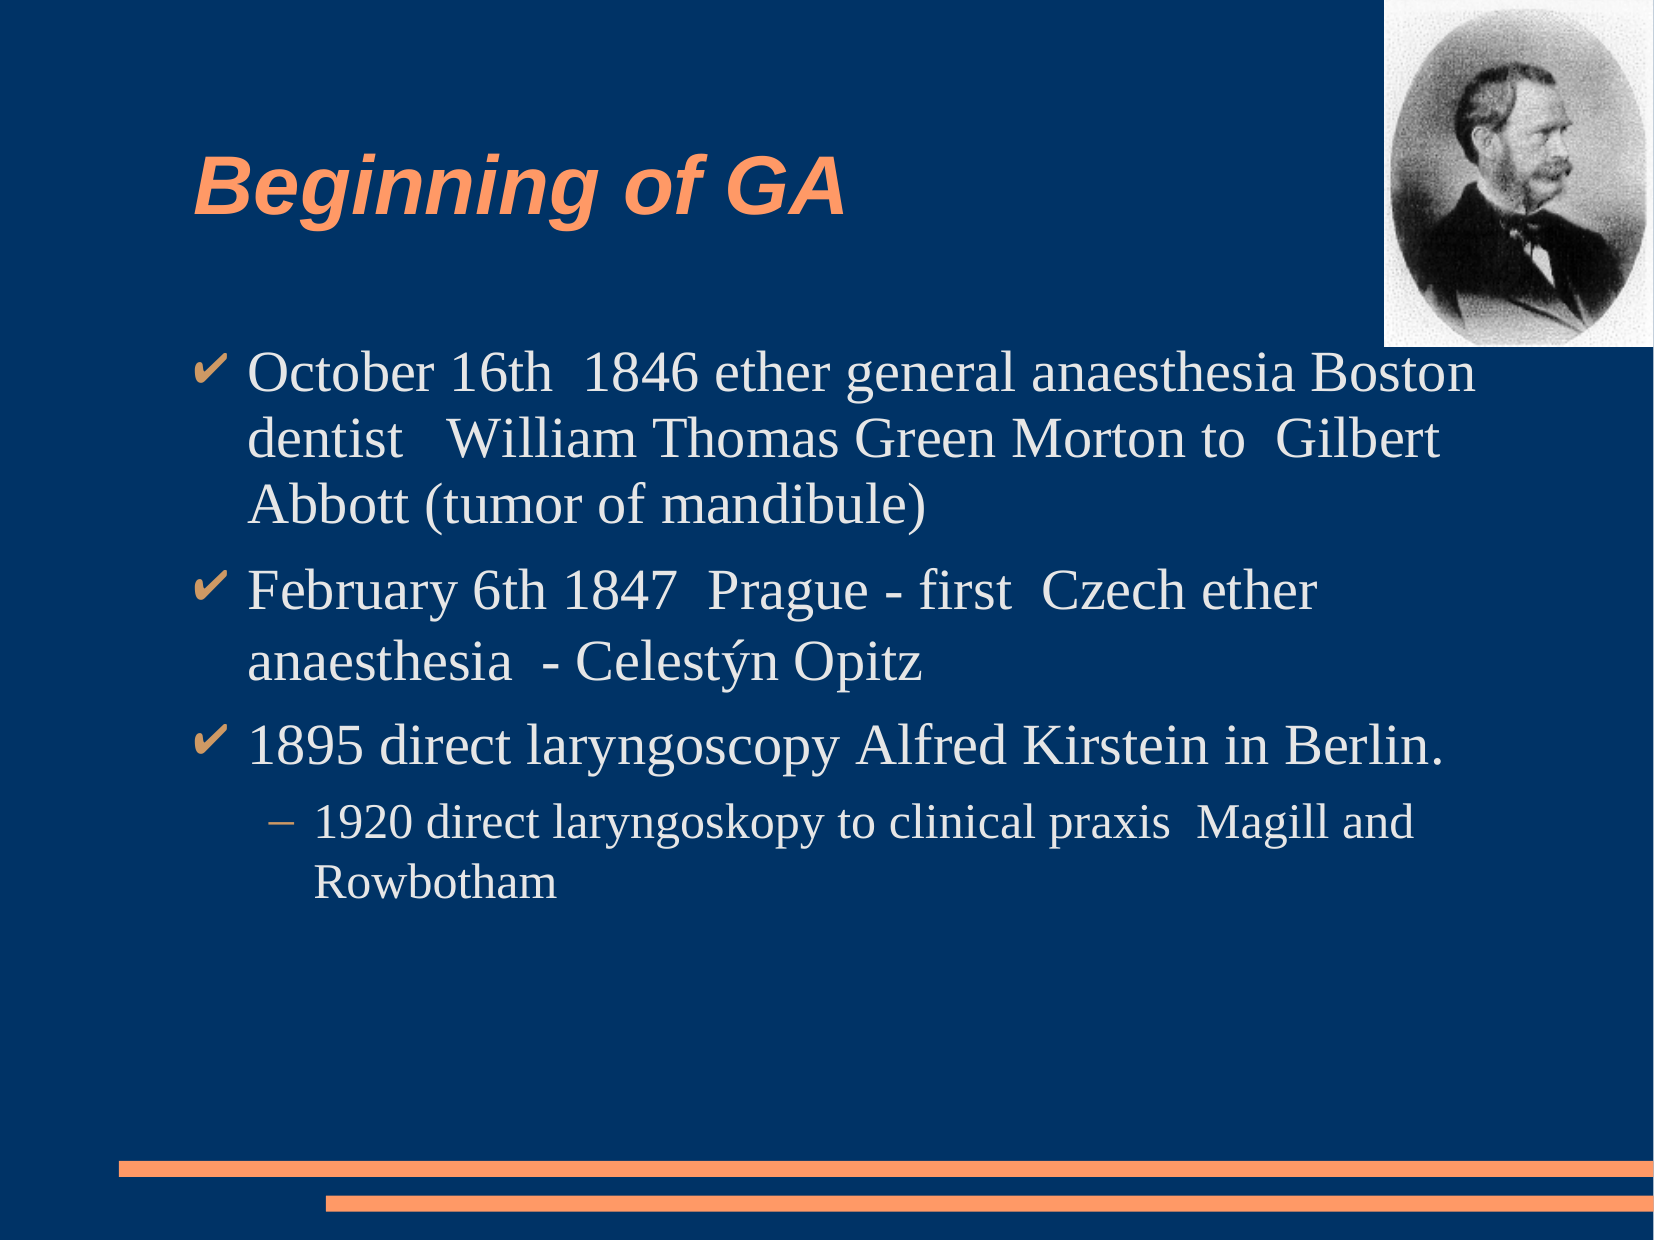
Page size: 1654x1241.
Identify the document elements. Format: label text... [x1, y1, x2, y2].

title Beginning of GA [179, 82, 1384, 290]
picture [1384, 0, 1654, 347]
list October 16th 1846 ether general anaesthesia Boston dentist William Thomas Green Morton to Gilbert Abbott (tumor of mandibule) February 6th 1847 Prague - first Czech ether anaesthesia - Celestýn Opitz 1895 direct laryngoscopy Alfred Kirstein in Berlin. 1920 direct laryngoskopy to clinical praxis Magill and Rowbotham [179, 330, 1585, 1075]
